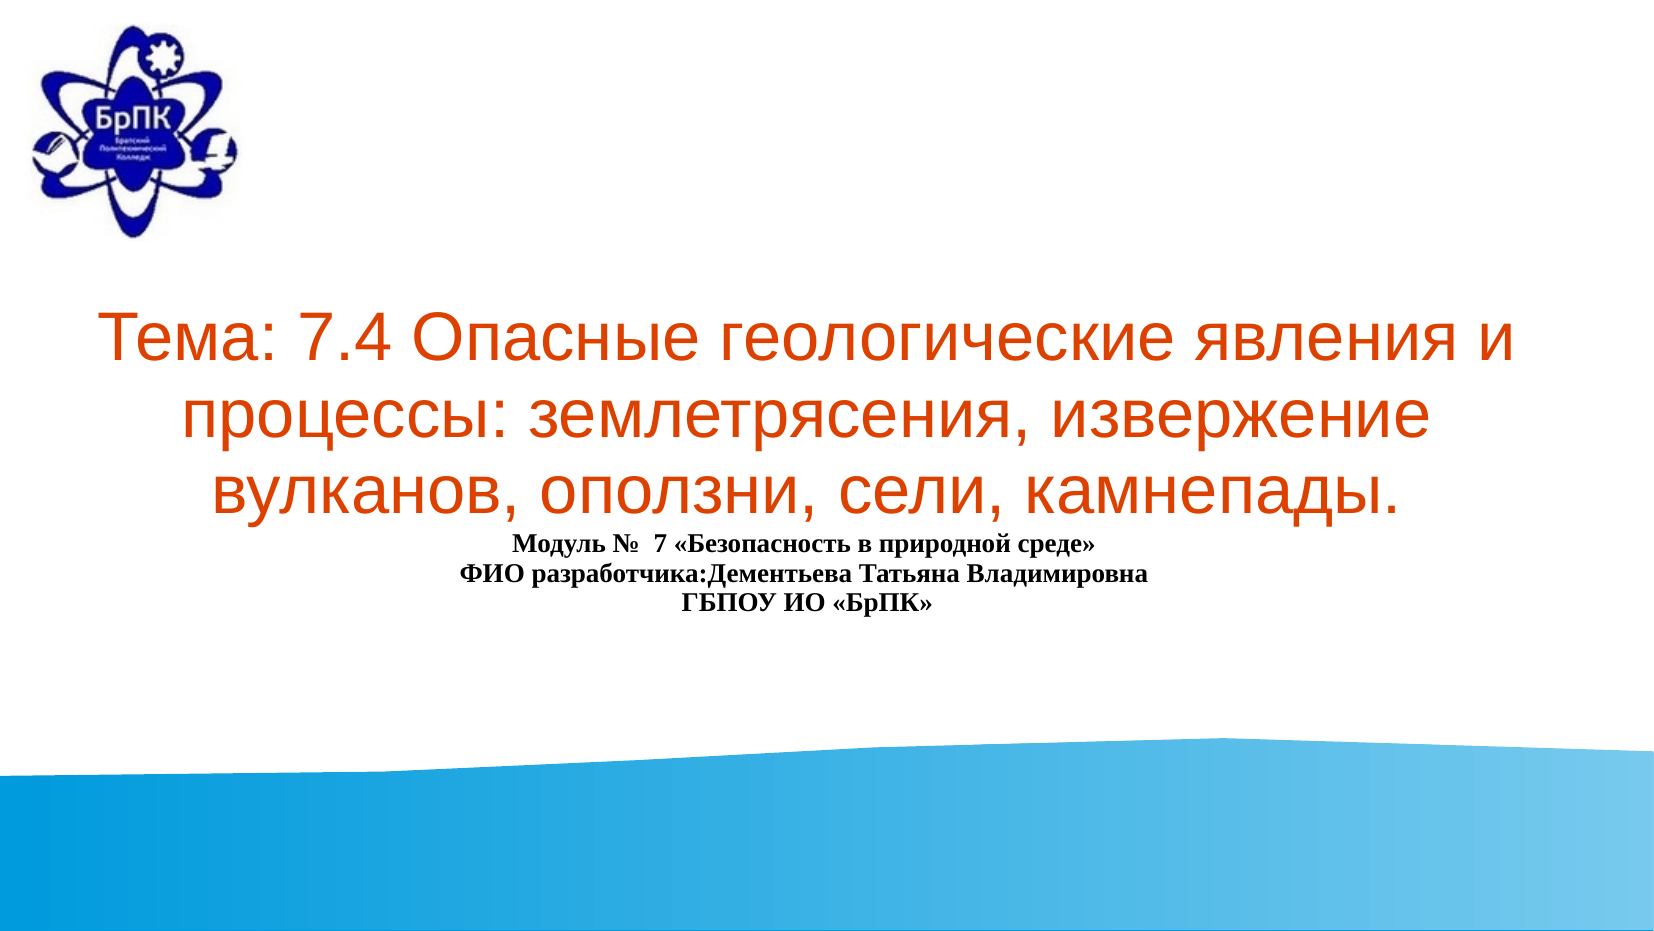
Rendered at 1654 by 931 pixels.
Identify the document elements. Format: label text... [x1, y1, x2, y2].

picture [25, 22, 245, 242]
title Тема: 7.4 Опасные геологические явления и процессы: землетрясения, извержение вулканов, оползни, сели, камнепады. Модуль № 7 «Безопасность в природной среде» ФИО разработчика:Дементьева Татьяна Владимировна ГБПОУ ИО «БрПК» [68, 297, 1546, 618]
